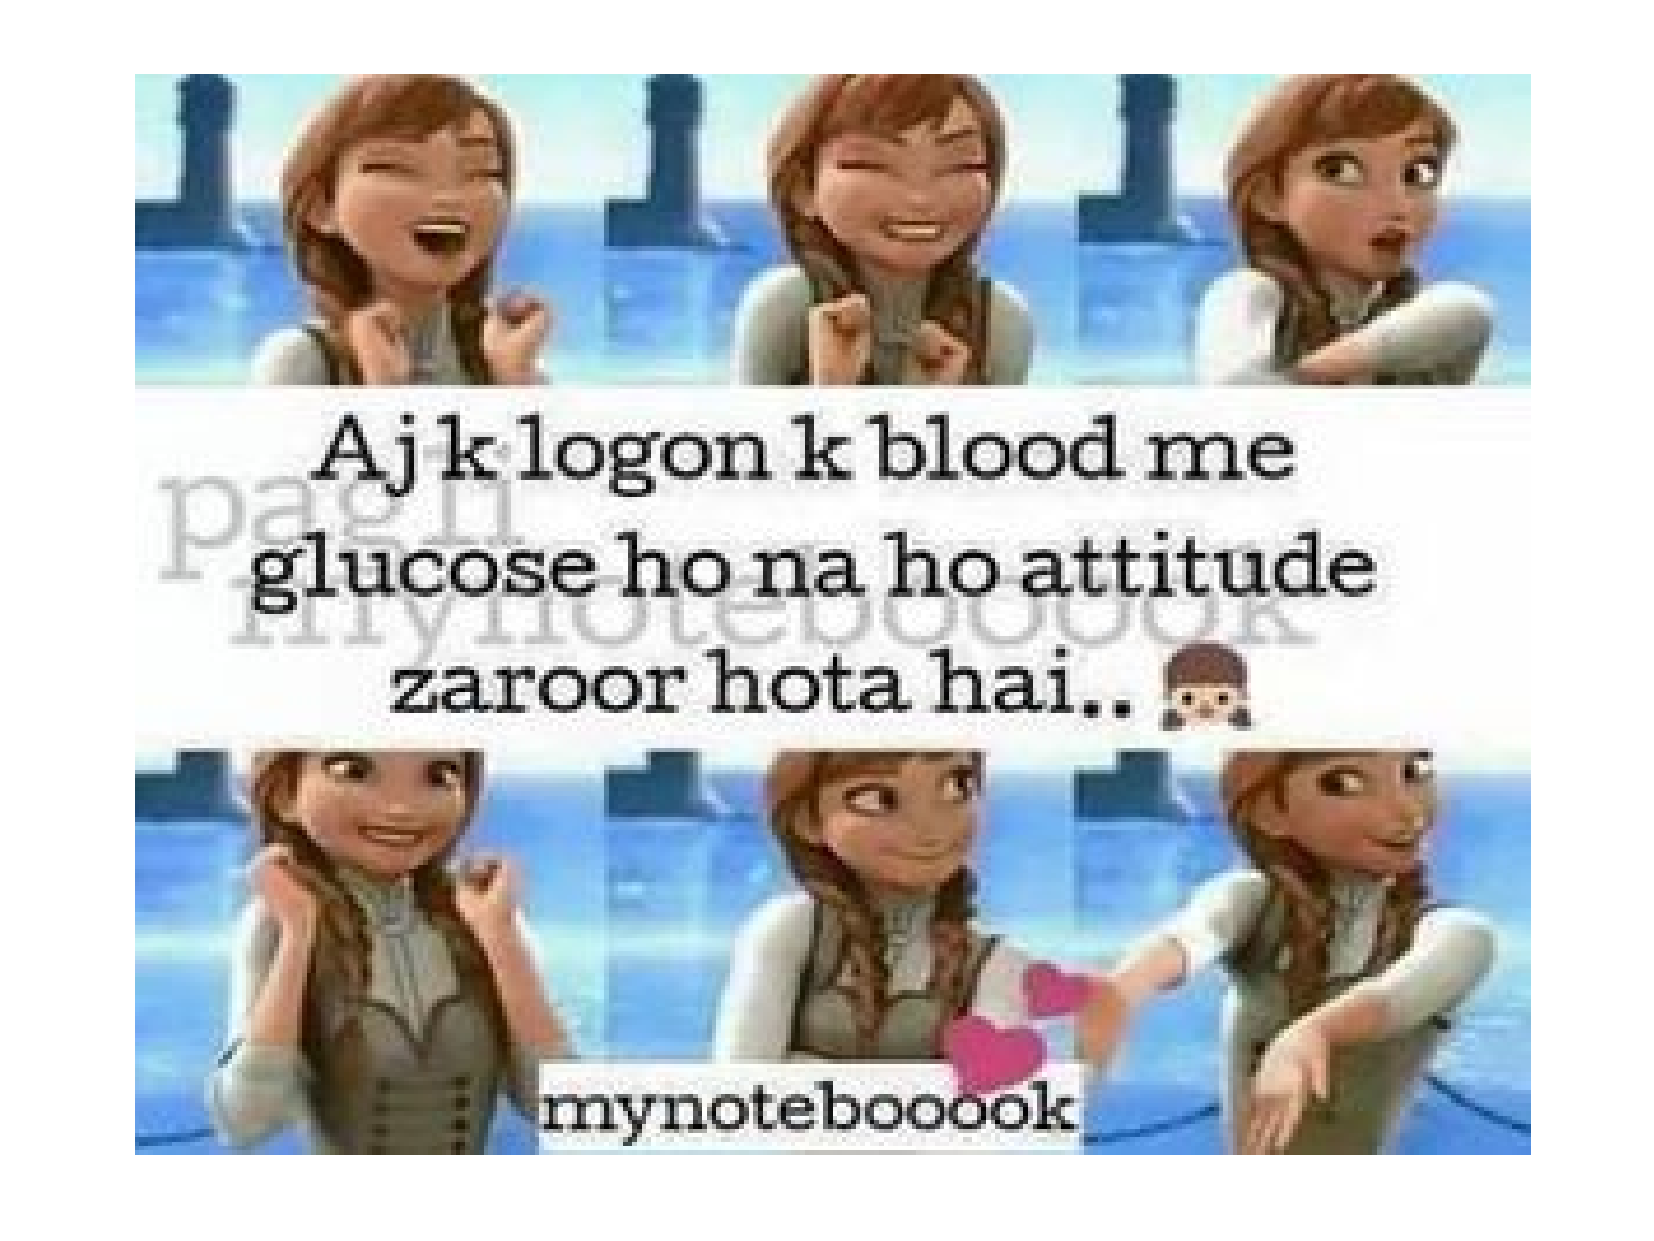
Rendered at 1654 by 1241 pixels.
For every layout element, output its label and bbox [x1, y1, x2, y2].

picture [135, 74, 1531, 1156]
